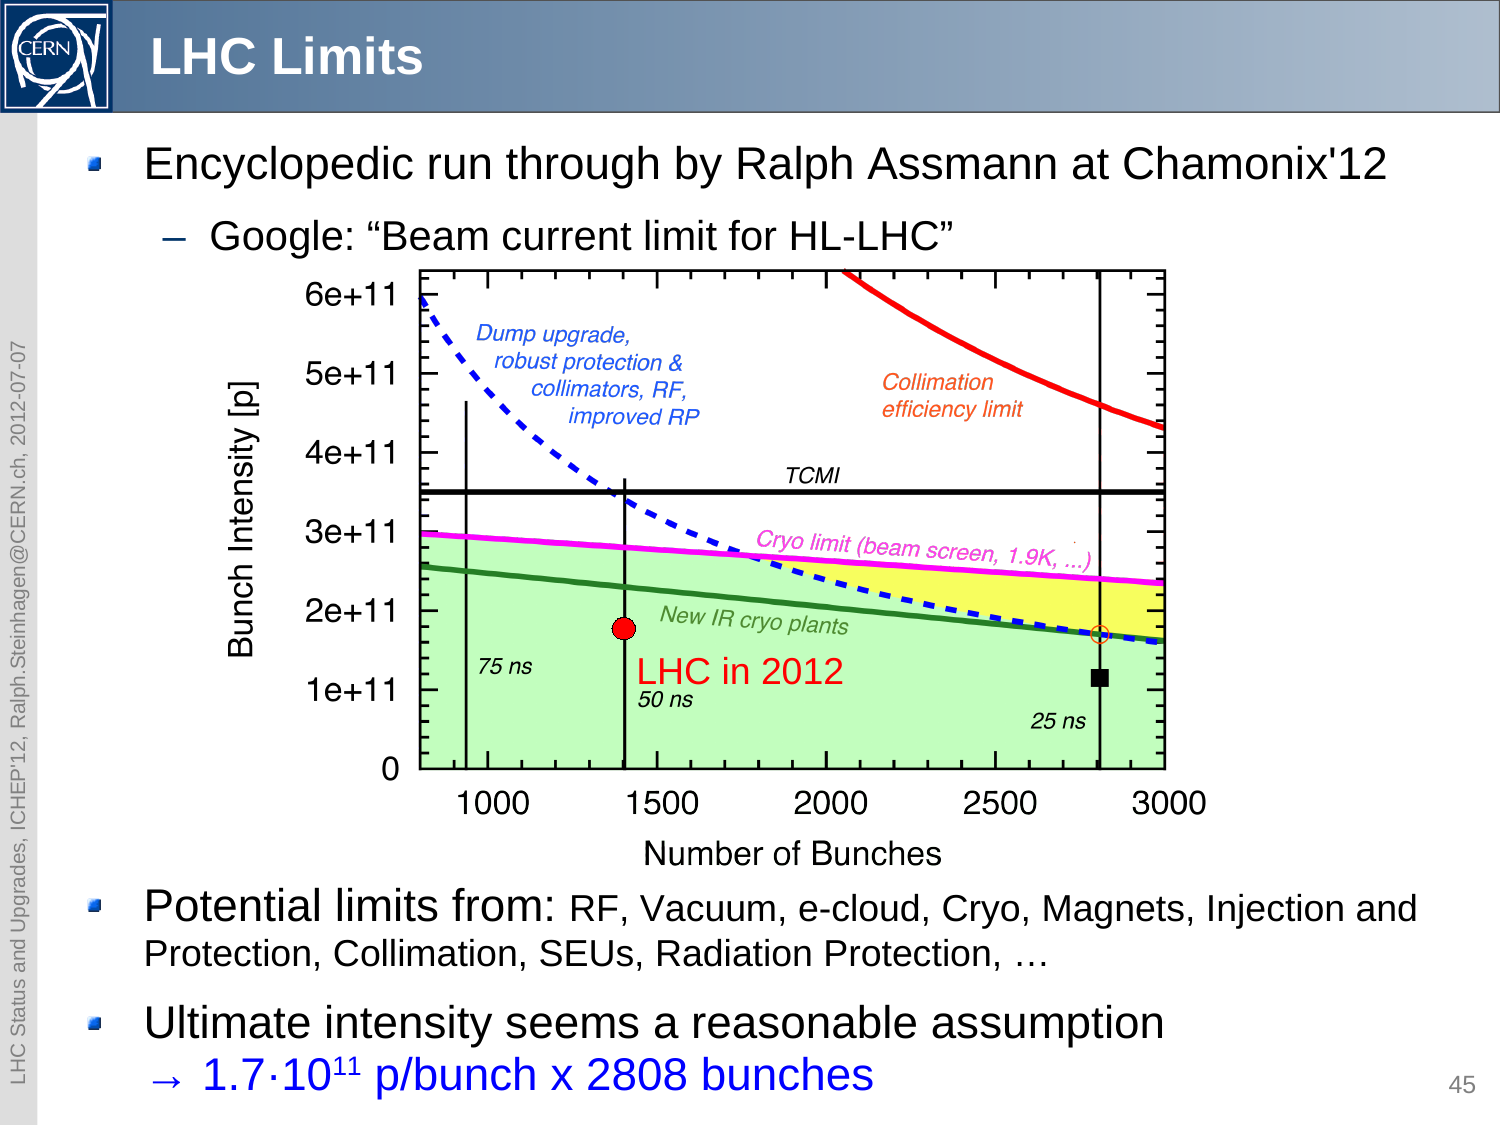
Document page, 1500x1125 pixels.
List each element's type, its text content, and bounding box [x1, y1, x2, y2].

text_box LHC in 2012 [621, 643, 902, 711]
list Encyclopedic run through by Ralph Assmann at Chamonix'12 Google: “Beam current limit for HL-LHC” Potential limits from: RF, Vacuum, e-cloud, Cryo, Magnets, Injection and Protection, Collimation, SEUs, Radiation Protection, … Ultimate intensity seems a reasonable assumption → 1.7·1011 p/bunch x 2808 bunches [87, 137, 1438, 1101]
title LHC Limits [150, 0, 1201, 113]
picture [0, 0, 113, 113]
text_box [611, 617, 636, 640]
picture [223, 268, 1207, 881]
